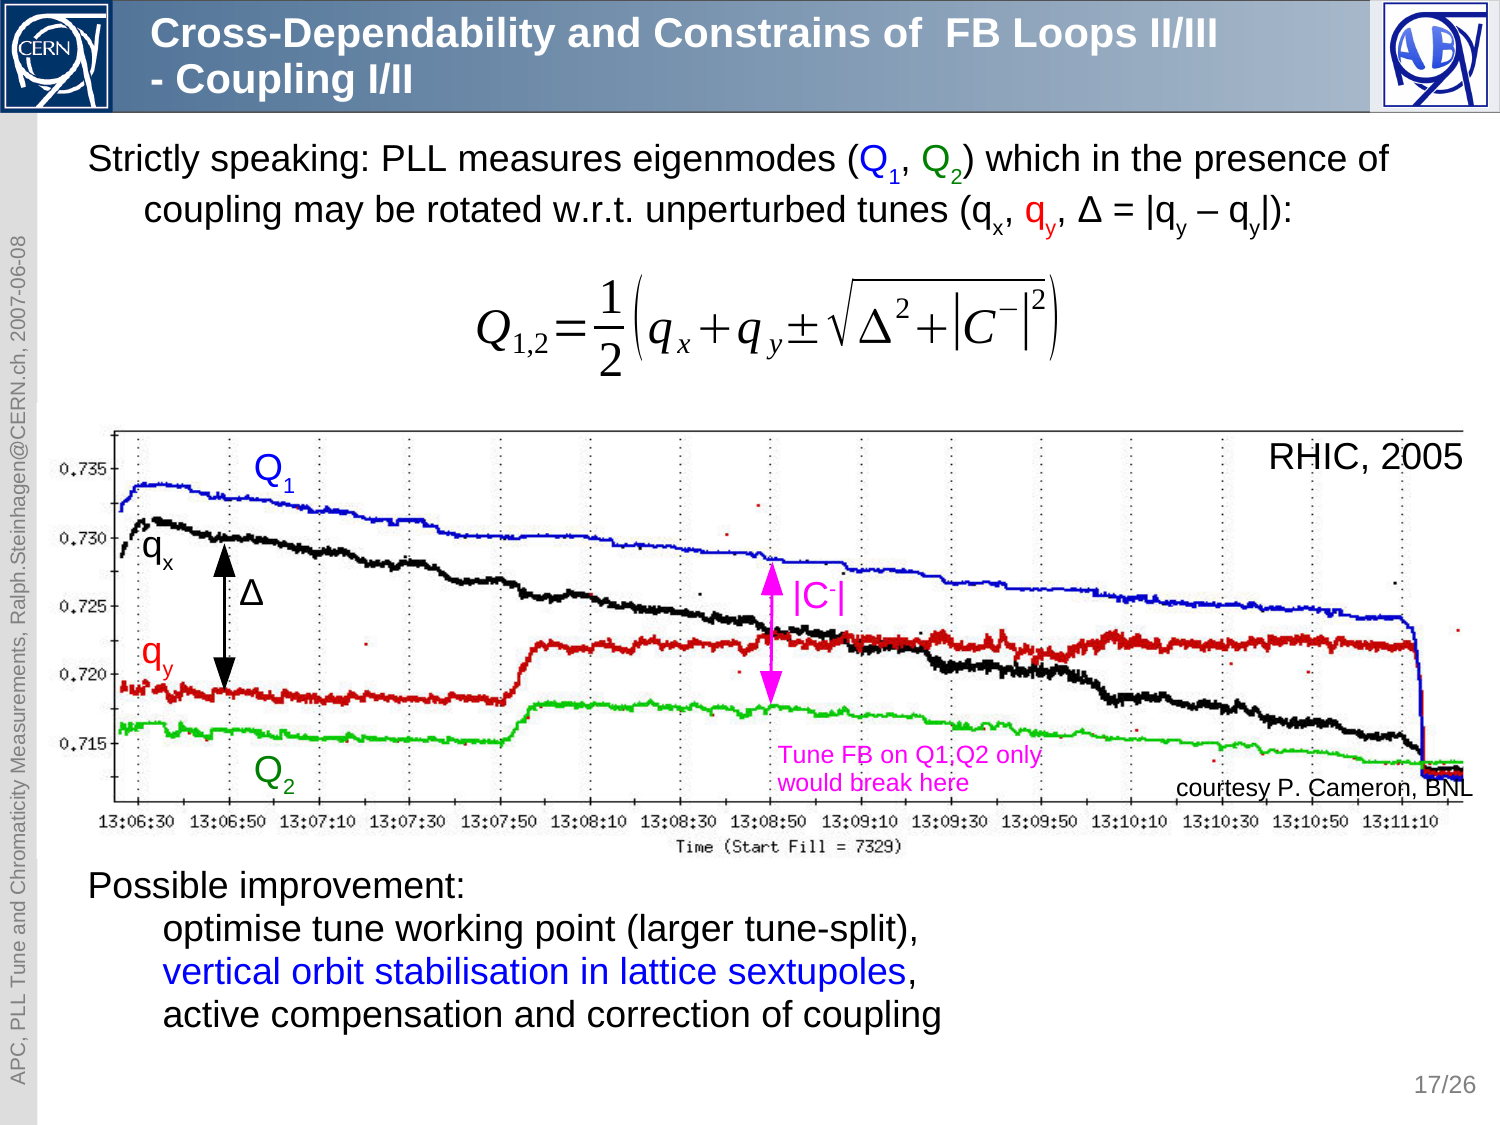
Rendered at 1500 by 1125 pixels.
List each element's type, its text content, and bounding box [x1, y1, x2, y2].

text_box qy [126, 622, 189, 689]
title Cross-Dependability and Constrains of FB Loops II/III - Coupling I/II [150, 7, 1241, 106]
text_box Q1 [239, 439, 310, 506]
picture [1382, 1, 1489, 108]
chart [462, 269, 1074, 388]
text_box Tune FB on Q1,Q2 only would break here [762, 733, 1052, 805]
text_box Δ [224, 564, 280, 622]
text_box qx [127, 516, 189, 582]
picture [0, 0, 113, 113]
text_box |C-| [777, 567, 861, 625]
list Strictly speaking: PLL measures eigenmodes (Q1, Q2) which in the presence of coupling may be rotated w.r.t. unperturbed tunes (qx, qy, Δ = |qy – qy|): Possible improvement: optimise tune working point (larger tune-split), vertical orbit stabilisation in lattice sextupoles, active compensation and correction of coupling [87, 137, 1438, 403]
text_box RHIC, 2005 [1253, 428, 1479, 485]
picture [36, 403, 1464, 859]
text_box Q2 [239, 740, 310, 807]
list Strictly speaking: PLL measures eigenmodes (Q1, Q2) which in the presence of coupling may be rotated w.r.t. unperturbed tunes (qx, qy, Δ = |qy – qy|): Possible improvement: optimise tune working point (larger tune-split), vertical orbit stabilisation in lattice sextupoles, active compensation and correction of coupling [87, 859, 1438, 1036]
text_box courtesy P. Cameron, BNL [1161, 765, 1484, 809]
